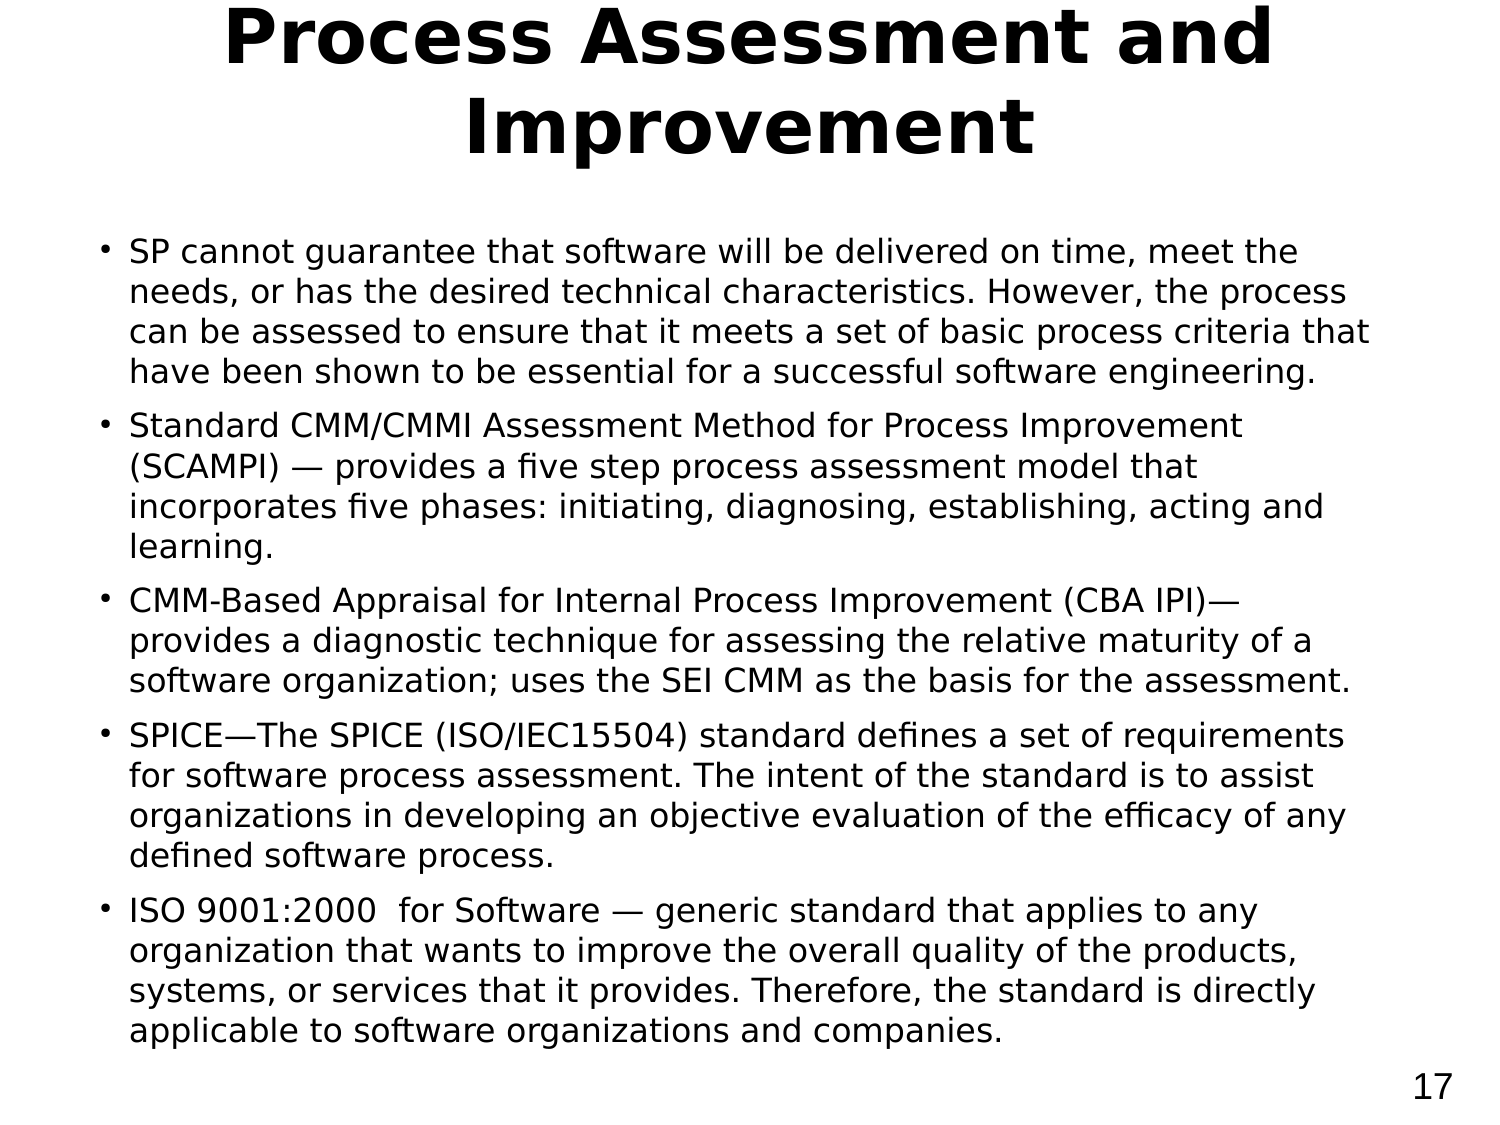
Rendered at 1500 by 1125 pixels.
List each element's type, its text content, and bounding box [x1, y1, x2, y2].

title Process Assessment and Improvement [75, 44, 1425, 177]
list SP cannot guarantee that software will be delivered on time, meet the needs, or has the desired technical characteristics. However, the process can be assessed to ensure that it meets a set of basic process criteria that have been shown to be essential for a successful software engineering. Standard CMM/CMMI Assessment Method for Process Improvement (SCAMPI) — provides a five step process assessment model that incorporates five phases: initiating, diagnosing, establishing, acting and learning. CMM-Based Appraisal for Internal Process Improvement (CBA IPI)—provides a diagnostic technique for assessing the relative maturity of a software organization; uses the SEI CMM as the basis for the assessment. SPICE—The SPICE (ISO/IEC15504) standard defines a set of requirements for software process assessment. The intent of the standard is to assist organizations in developing an objective evaluation of the efficacy of any defined software process. ISO 9001:2000 for Software — generic standard that applies to any organization that wants to improve the overall quality of the products, systems, or services that it provides. Therefore, the standard is directly applicable to software organizations and companies. [75, 204, 1395, 1075]
